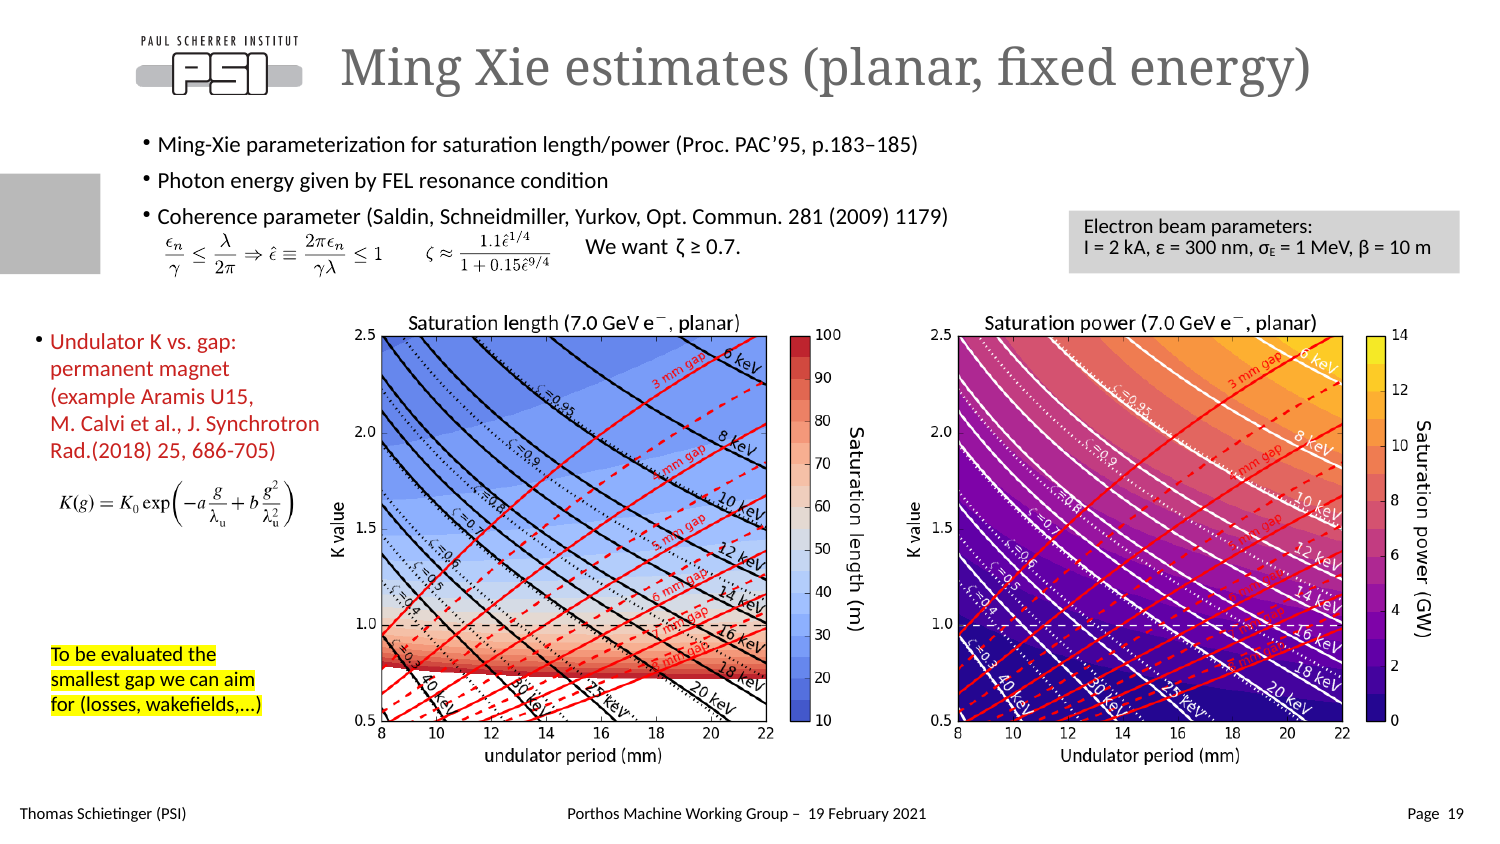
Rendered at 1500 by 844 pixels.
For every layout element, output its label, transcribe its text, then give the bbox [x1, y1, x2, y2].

text_box [314, 264, 325, 278]
text_box [505, 258, 512, 271]
text_box [490, 258, 499, 271]
picture [50, 284, 1486, 799]
text_box [224, 264, 236, 274]
text_box [166, 238, 183, 250]
text_box [536, 256, 542, 269]
text_box Electron beam parameters: I = 2 kA, ε = 300 nm, σE = 1 MeV, β = 10 m [1068, 210, 1460, 274]
text_box [516, 230, 523, 244]
list Ming-Xie parameterization for saturation length/power (Proc. PAC’95, p.183–185) Photon energy given by FEL resonance condition Coherence parameter (Saldin, Schneidmiller, Yurkov, Opt. Commun. 281 (2009) 1179) We want ζ ≥ 0.7. [135, 129, 1002, 289]
text_box [440, 249, 453, 258]
text_box [523, 257, 535, 266]
text_box [269, 251, 277, 261]
text_box [473, 260, 486, 272]
text_box [315, 238, 326, 247]
list To be evaluated the smallest gap we can aim for (losses, wakefields,...) [50, 640, 280, 728]
text_box [513, 258, 528, 271]
text_box [335, 243, 344, 250]
text_box [461, 258, 468, 271]
text_box [327, 238, 334, 247]
text_box [326, 259, 336, 274]
text_box [215, 260, 224, 274]
text_box [494, 234, 501, 247]
title Ming Xie estimates (planar, fixed energy) [340, 35, 1442, 98]
text_box [354, 247, 367, 259]
text_box [169, 264, 180, 278]
text_box [306, 233, 314, 247]
text_box [220, 233, 231, 248]
text_box [193, 247, 206, 259]
text_box [244, 249, 263, 261]
text_box [502, 238, 509, 247]
text_box [426, 245, 434, 262]
text_box [481, 234, 487, 247]
text_box [510, 231, 515, 240]
text_box [375, 246, 382, 260]
text_box [523, 231, 530, 241]
list Undulator K vs. gap: permanent magnet (example Aramis U15, M. Calvi et al., J. Synchrotron Rad.(2018) 25, 686-705) [27, 326, 327, 486]
text_box [542, 257, 549, 266]
